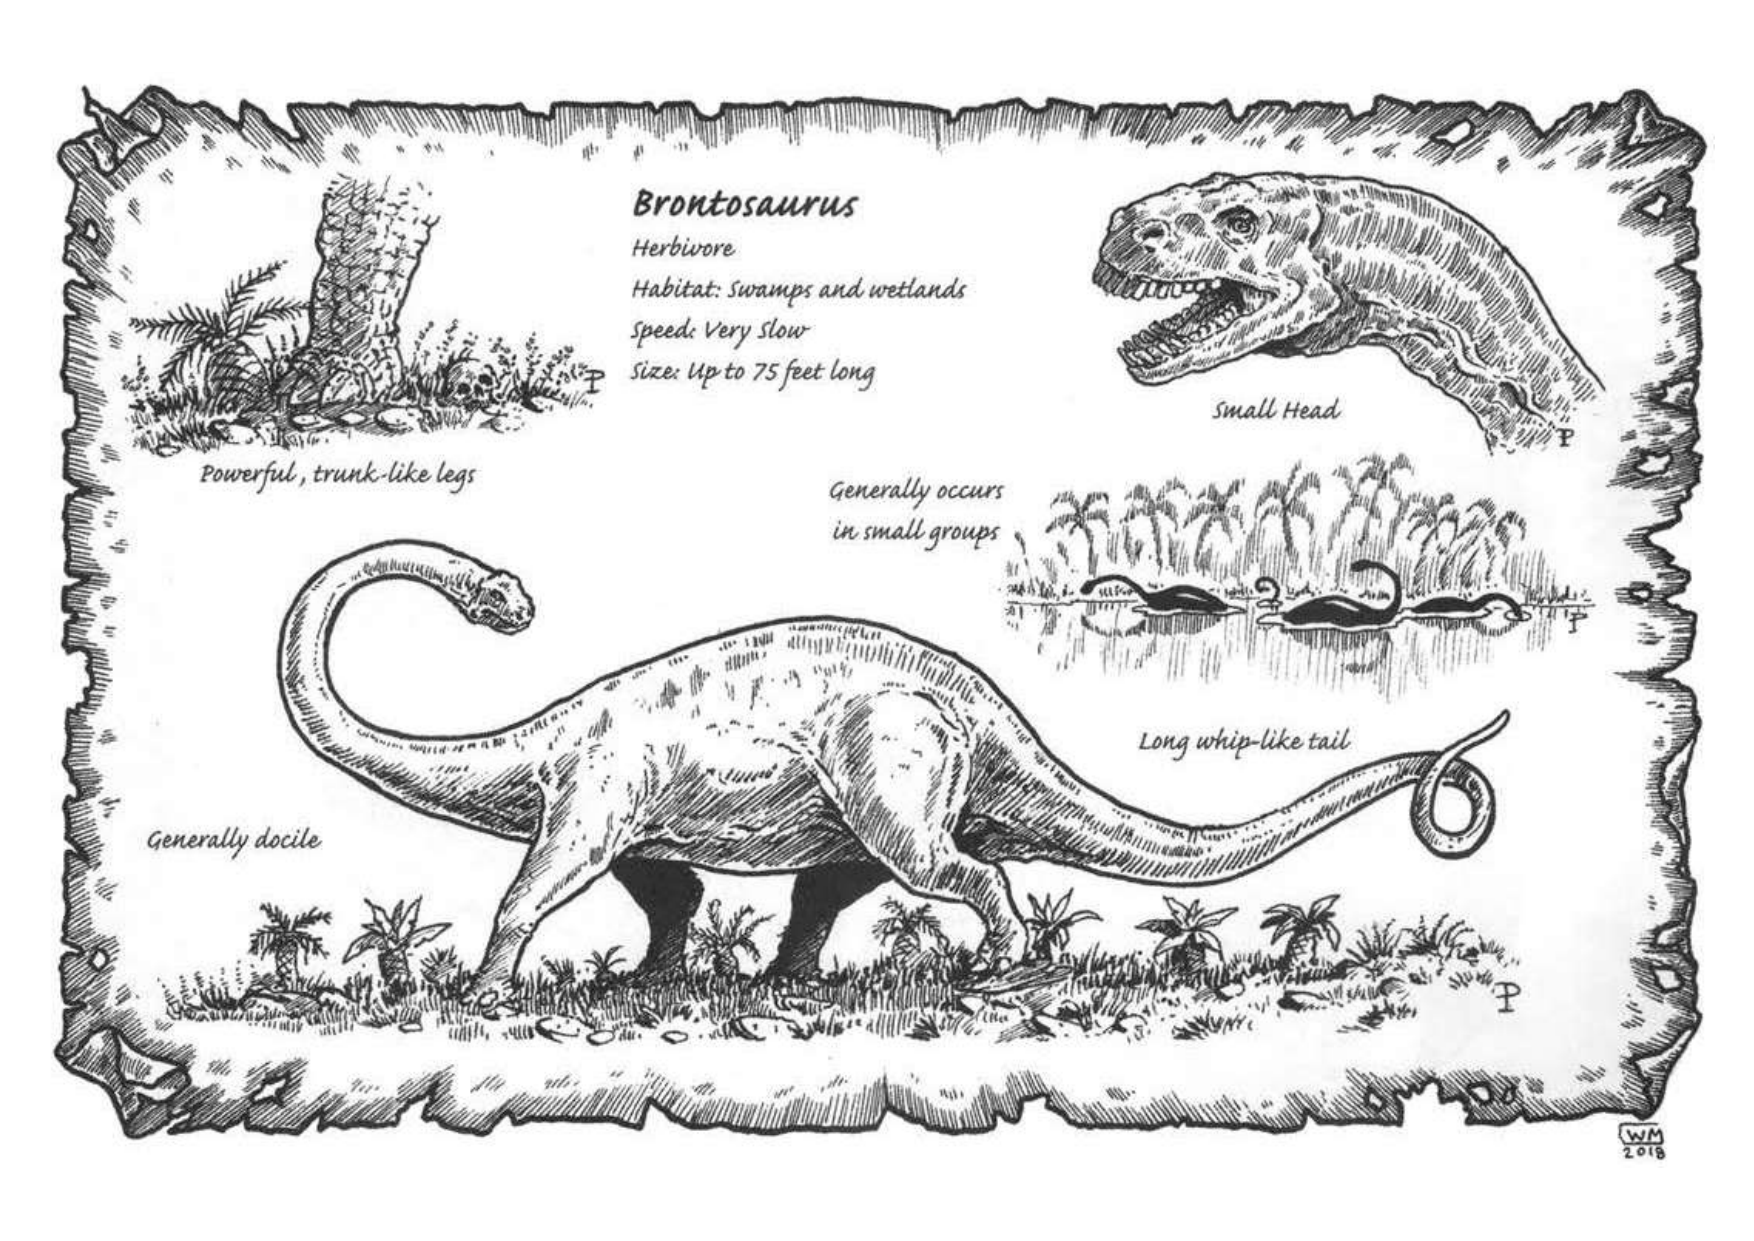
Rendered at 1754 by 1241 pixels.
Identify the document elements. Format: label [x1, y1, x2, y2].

picture [39, 72, 1715, 1168]
